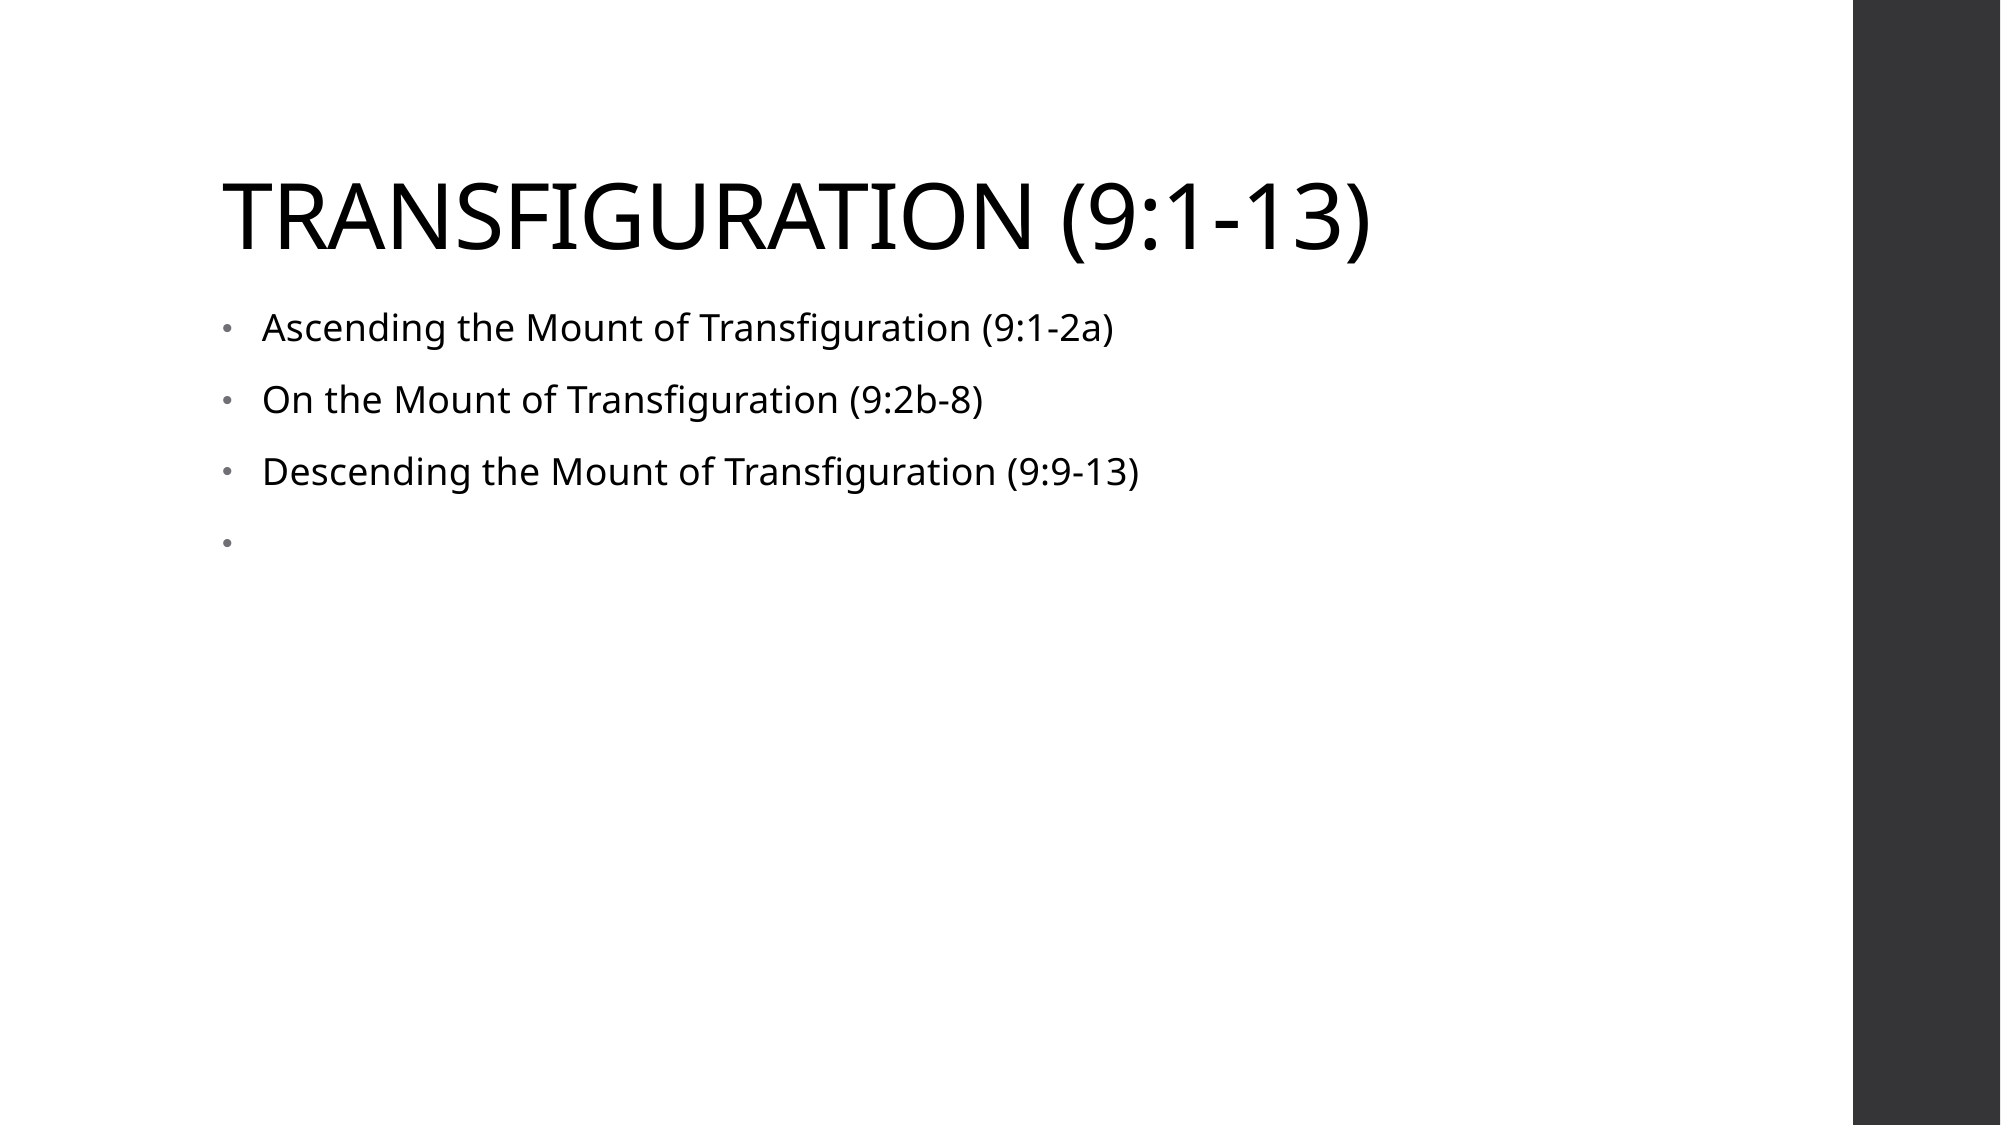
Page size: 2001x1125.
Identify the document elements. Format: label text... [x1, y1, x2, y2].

list Ascending the Mount of Transfiguration (9:1-2a) On the Mount of Transfiguration (9:2b-8) Descending the Mount of Transfiguration (9:9-13) [206, 299, 1617, 1014]
title TRANSFIGURATION (9:1-13) [206, 60, 1797, 278]
